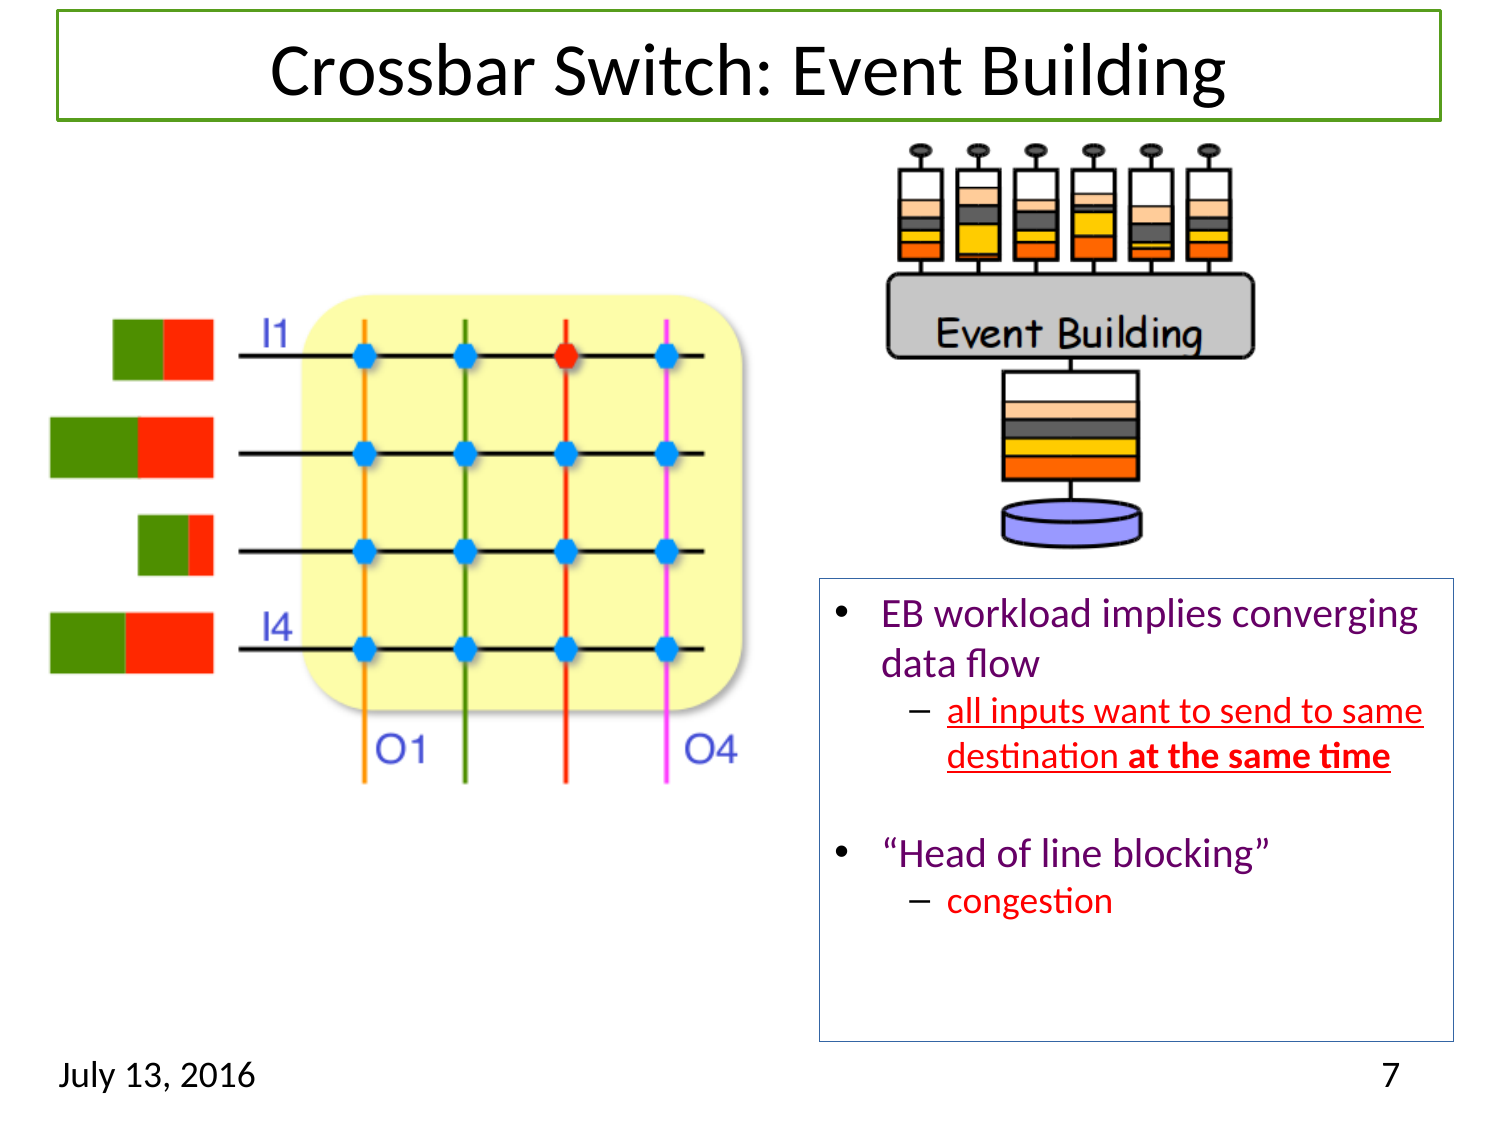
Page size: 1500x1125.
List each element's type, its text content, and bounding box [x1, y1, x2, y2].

picture [2, 258, 783, 814]
picture [863, 125, 1278, 576]
title Crossbar Switch: Event Building [57, 10, 1441, 121]
text_box EB workload implies converging data flow all inputs want to send to same destination at the same time “Head of line blocking” congestion [819, 578, 1454, 1042]
